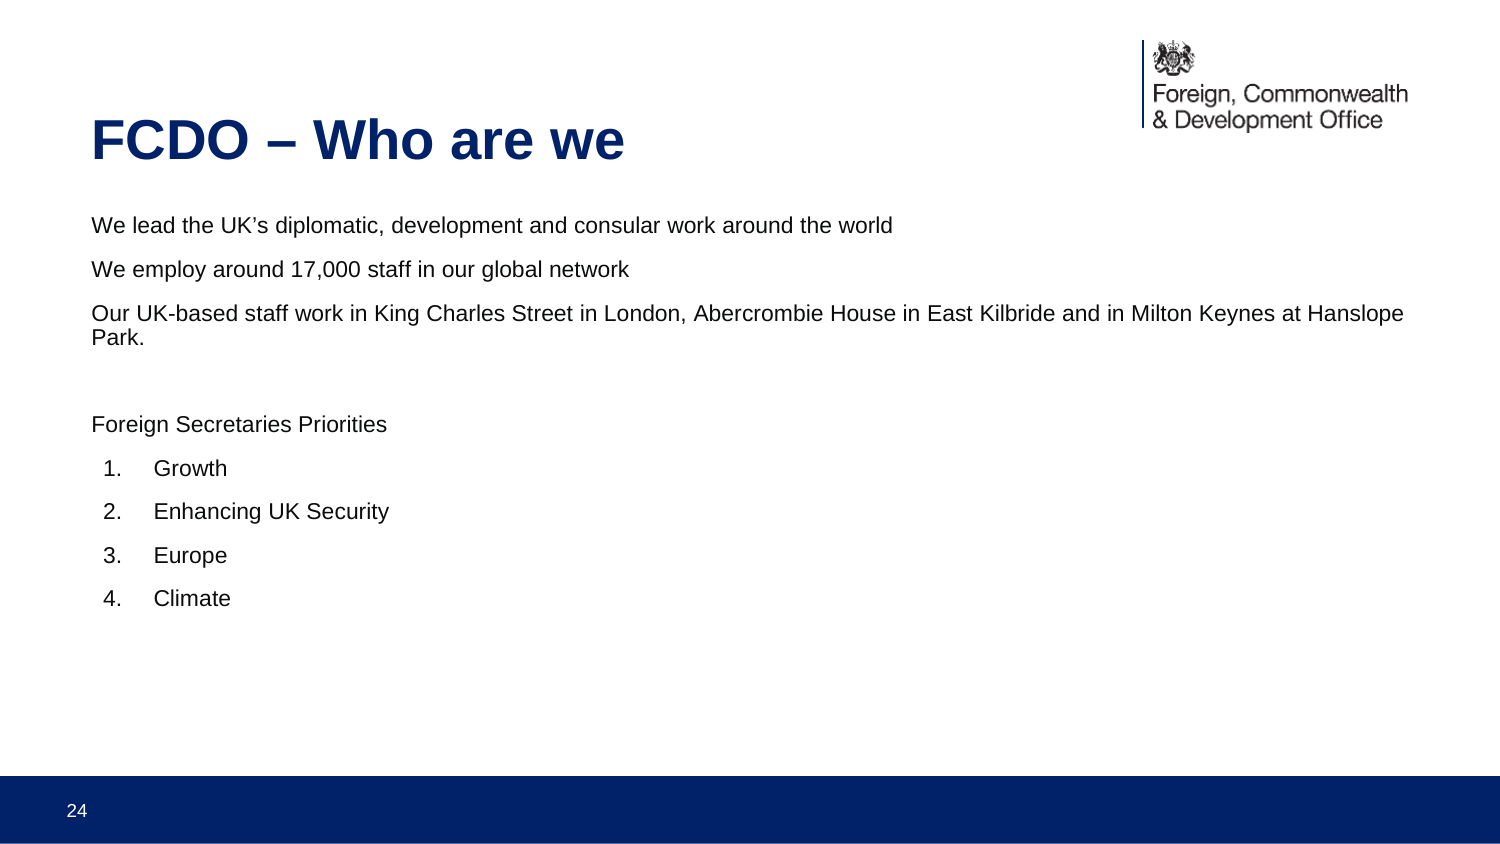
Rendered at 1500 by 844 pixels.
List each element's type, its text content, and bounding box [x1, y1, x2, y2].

text_box [0, 776, 1500, 844]
list We lead the UK’s diplomatic, development and consular work around the world We employ around 17,000 staff in our global network Our UK-based staff work in King Charles Street in London, Abercrombie House in East Kilbride and in Milton Keynes at Hanslope Park. Foreign Secretaries Priorities Growth Enhancing UK Security Europe Climate [91, 214, 1409, 715]
title FCDO – Who are we [91, 102, 1409, 183]
